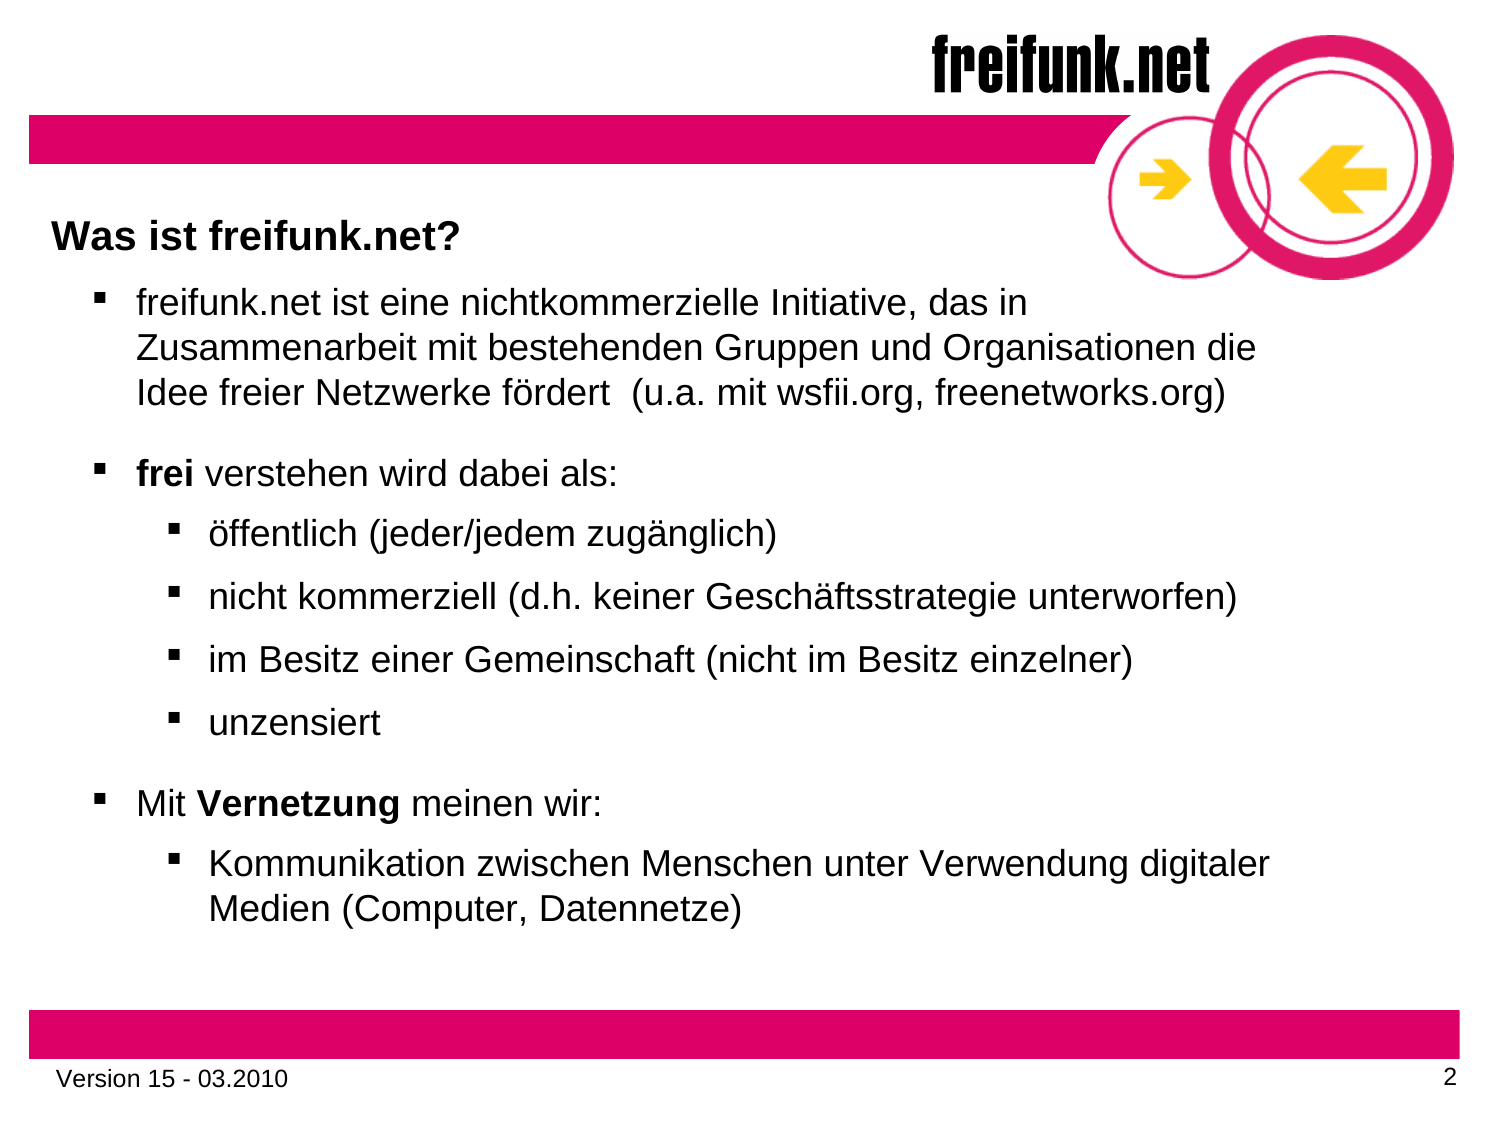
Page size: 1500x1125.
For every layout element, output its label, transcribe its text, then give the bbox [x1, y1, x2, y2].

text_box freifunk.net ist eine nichtkommerzielle Initiative, das in Zusammenarbeit mit bestehenden Gruppen und Organisationen die Idee freier Netzwerke fördert (u.a. mit wsfii.org, freenetworks.org) frei verstehen wird dabei als: öffentlich (jeder/jedem zugänglich) nicht kommerziell (d.h. keiner Geschäftsstrategie unterworfen) im Besitz einer Gemeinschaft (nicht im Besitz einzelner) unzensiert Mit Vernetzung meinen wir: Kommunikation zwischen Menschen unter Verwendung digitaler Medien (Computer, Datennetze) [61, 278, 1291, 1071]
text_box Was ist freifunk.net? [51, 209, 1044, 289]
picture [932, 34, 1454, 280]
